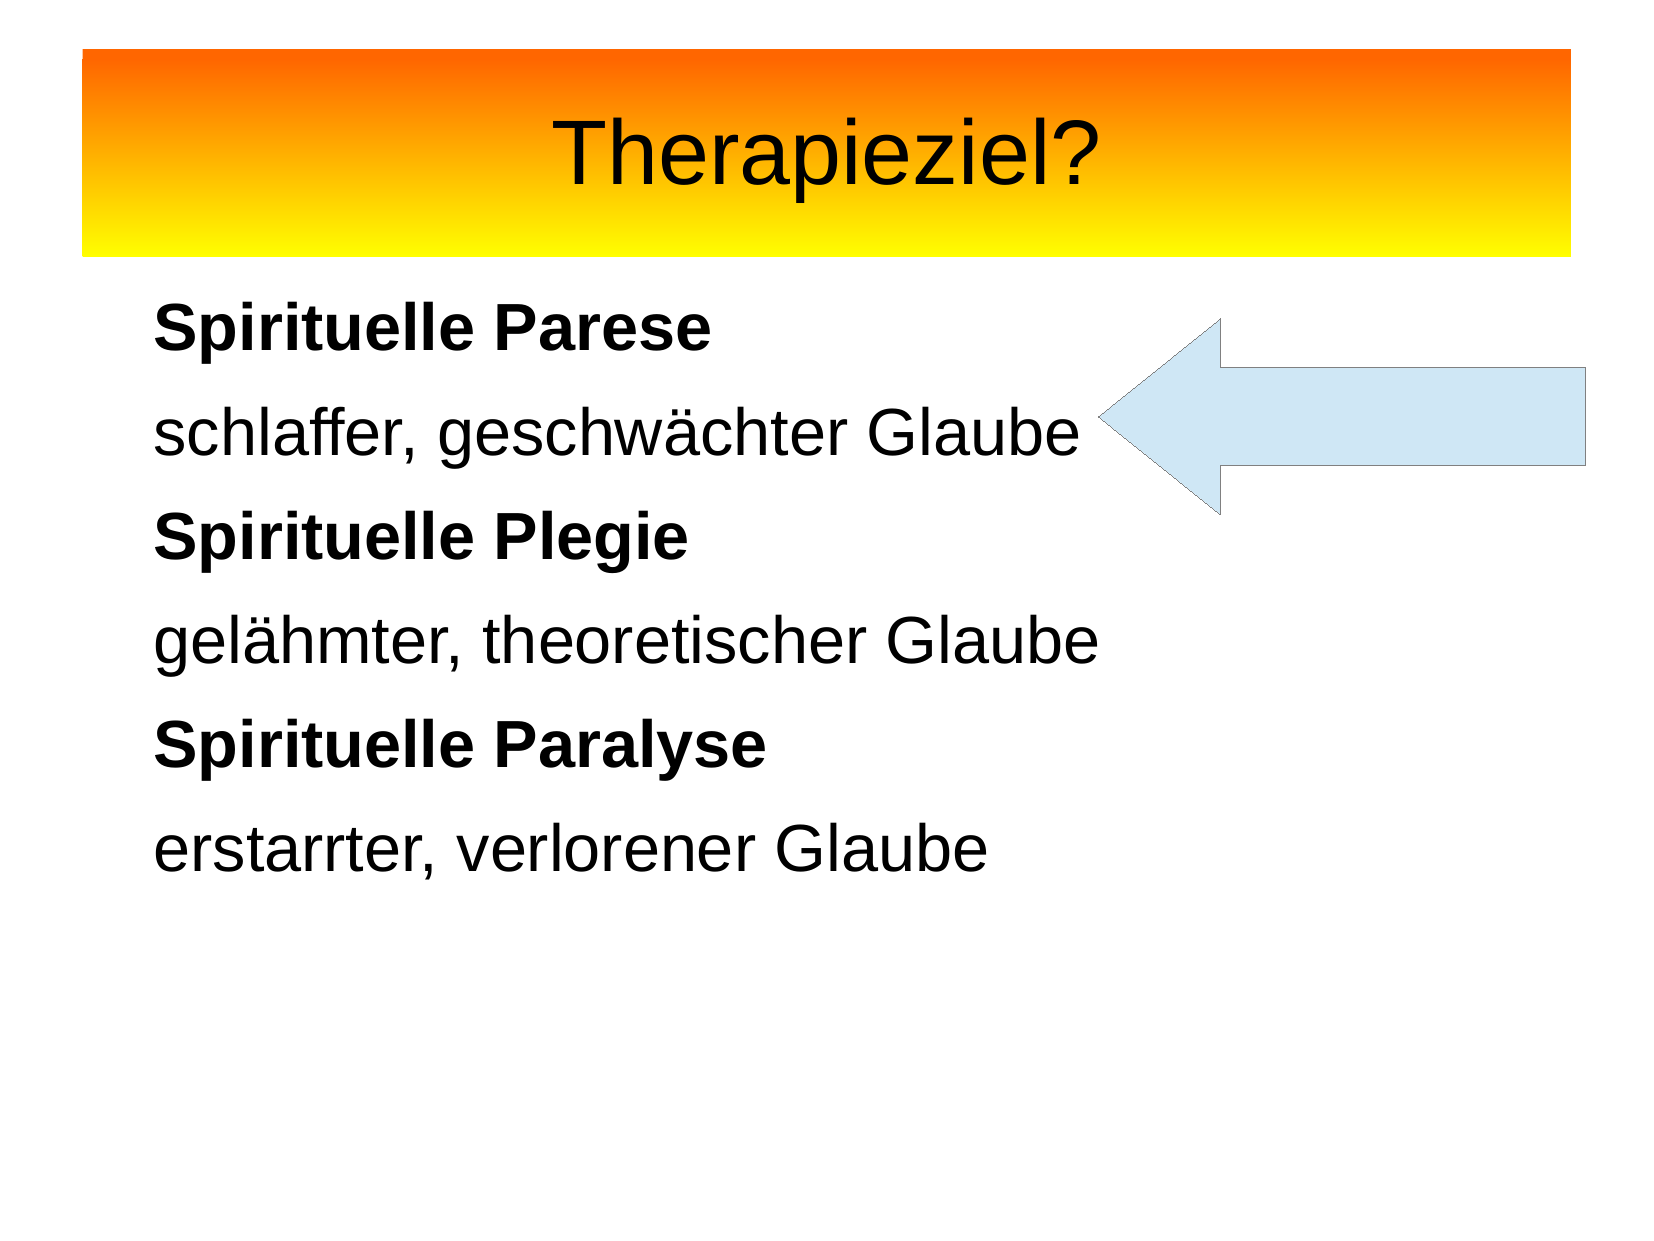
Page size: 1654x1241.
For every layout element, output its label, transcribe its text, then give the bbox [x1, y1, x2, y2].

list Spirituelle Parese schlaffer, geschwächter Glaube Spirituelle Plegie gelähmter, theoretischer Glaube Spirituelle Paralyse erstarrter, verlorener Glaube [82, 290, 1571, 1109]
text_box [1098, 318, 1586, 515]
title Therapieziel? [82, 49, 1571, 257]
